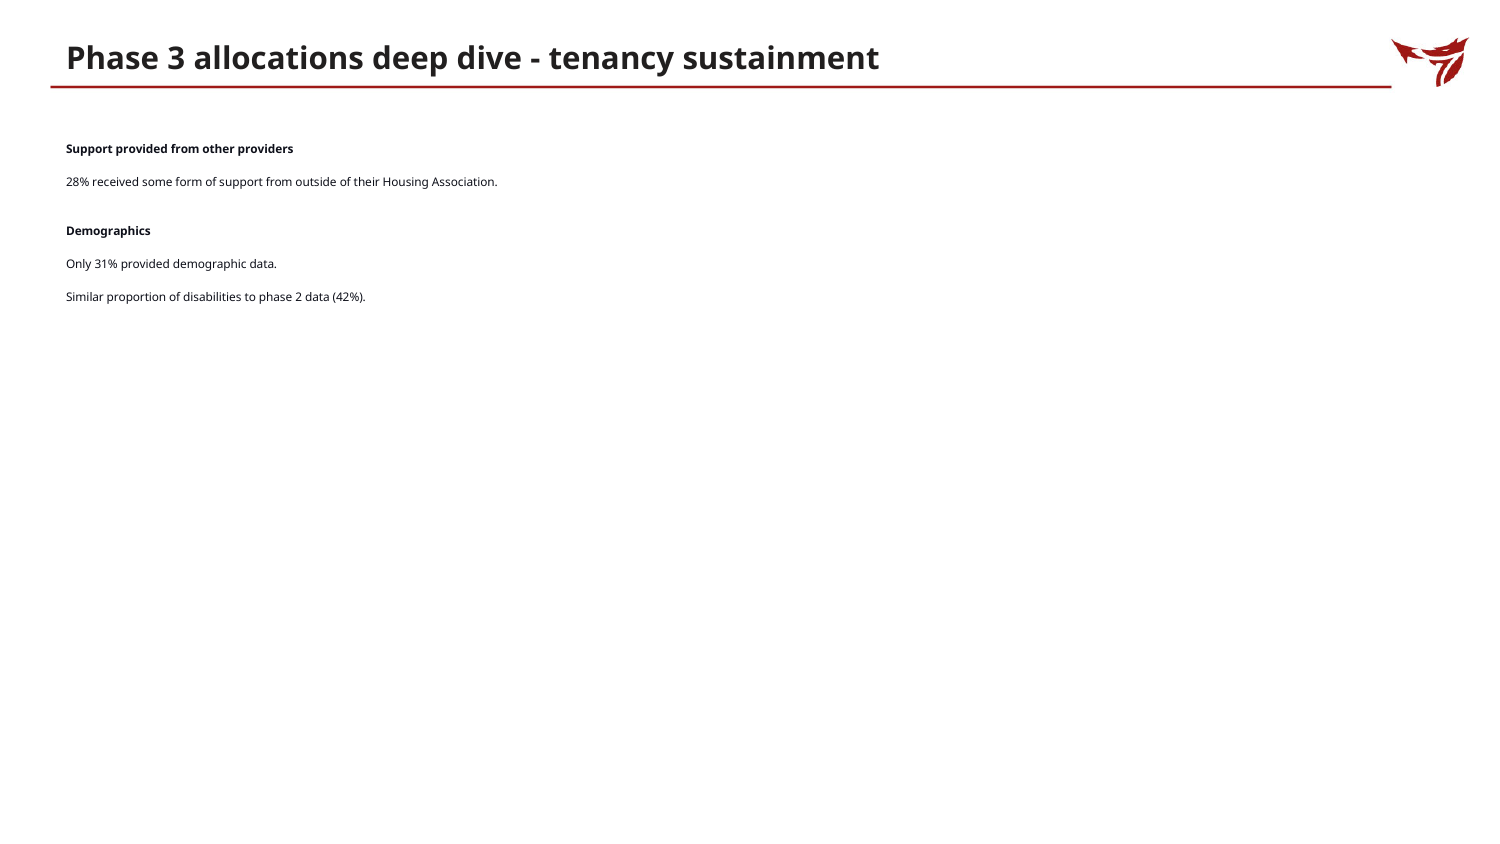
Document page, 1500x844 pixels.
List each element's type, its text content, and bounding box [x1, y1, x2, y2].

list Support provided from other providers 28% received some form of support from outside of their Housing Association. Demographics Only 31% provided demographic data. Similar proportion of disabilities to phase 2 data (42%). [51, 125, 1449, 321]
title Phase 3 allocations deep dive - tenancy sustainment [51, 23, 1380, 89]
